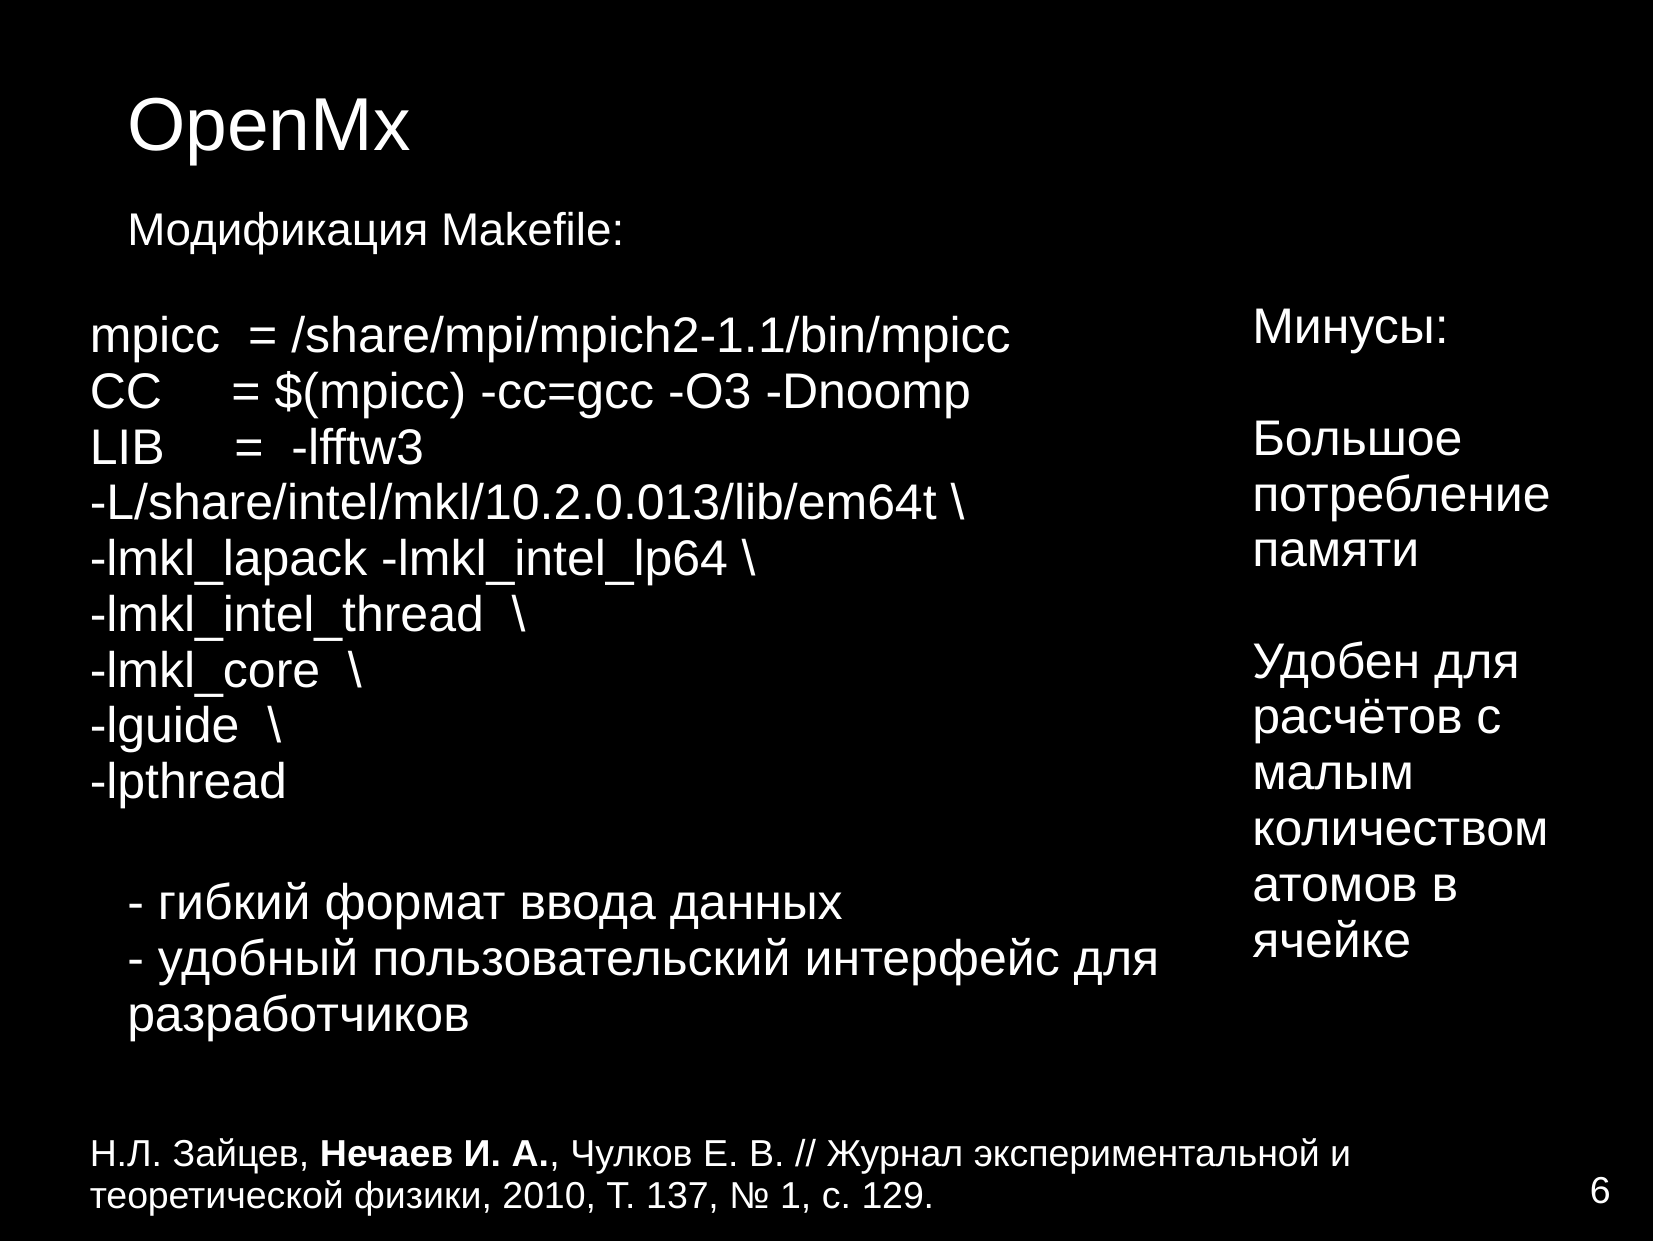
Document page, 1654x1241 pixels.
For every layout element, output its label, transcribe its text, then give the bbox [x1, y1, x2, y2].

text_box Минусы: Большое потребление памяти Удобен для расчётов с малым количеством атомов в ячейке [1237, 291, 1576, 976]
text_box Н.Л. Зайцев, Нечаев И. А., Чулков Е. В. // Журнал экспериментальной и теоретической физики, 2010, Т. 137, № 1, с. 129. [75, 1125, 1501, 1226]
text_box - гибкий формат ввода данных - удобный пользовательский интерфейс для разработчиков [112, 825, 1313, 1092]
text_box mpicc = /share/mpi/mpich2-1.1/bin/mpicc CC = $(mpicc) -cc=gcc -O3 -Dnoomp LIB = -lfftw3 -L/share/intel/mkl/10.2.0.013/lib/em64t \ -lmkl_lapack -lmkl_intel_lp64 \ -lmkl_intel_thread \ -lmkl_core \ -lguide \ -lpthread [75, 300, 1051, 859]
text_box Модификация Makefile: [112, 196, 901, 263]
text_box OpenMx [112, 75, 826, 174]
text_box 6 [1575, 1162, 1653, 1220]
